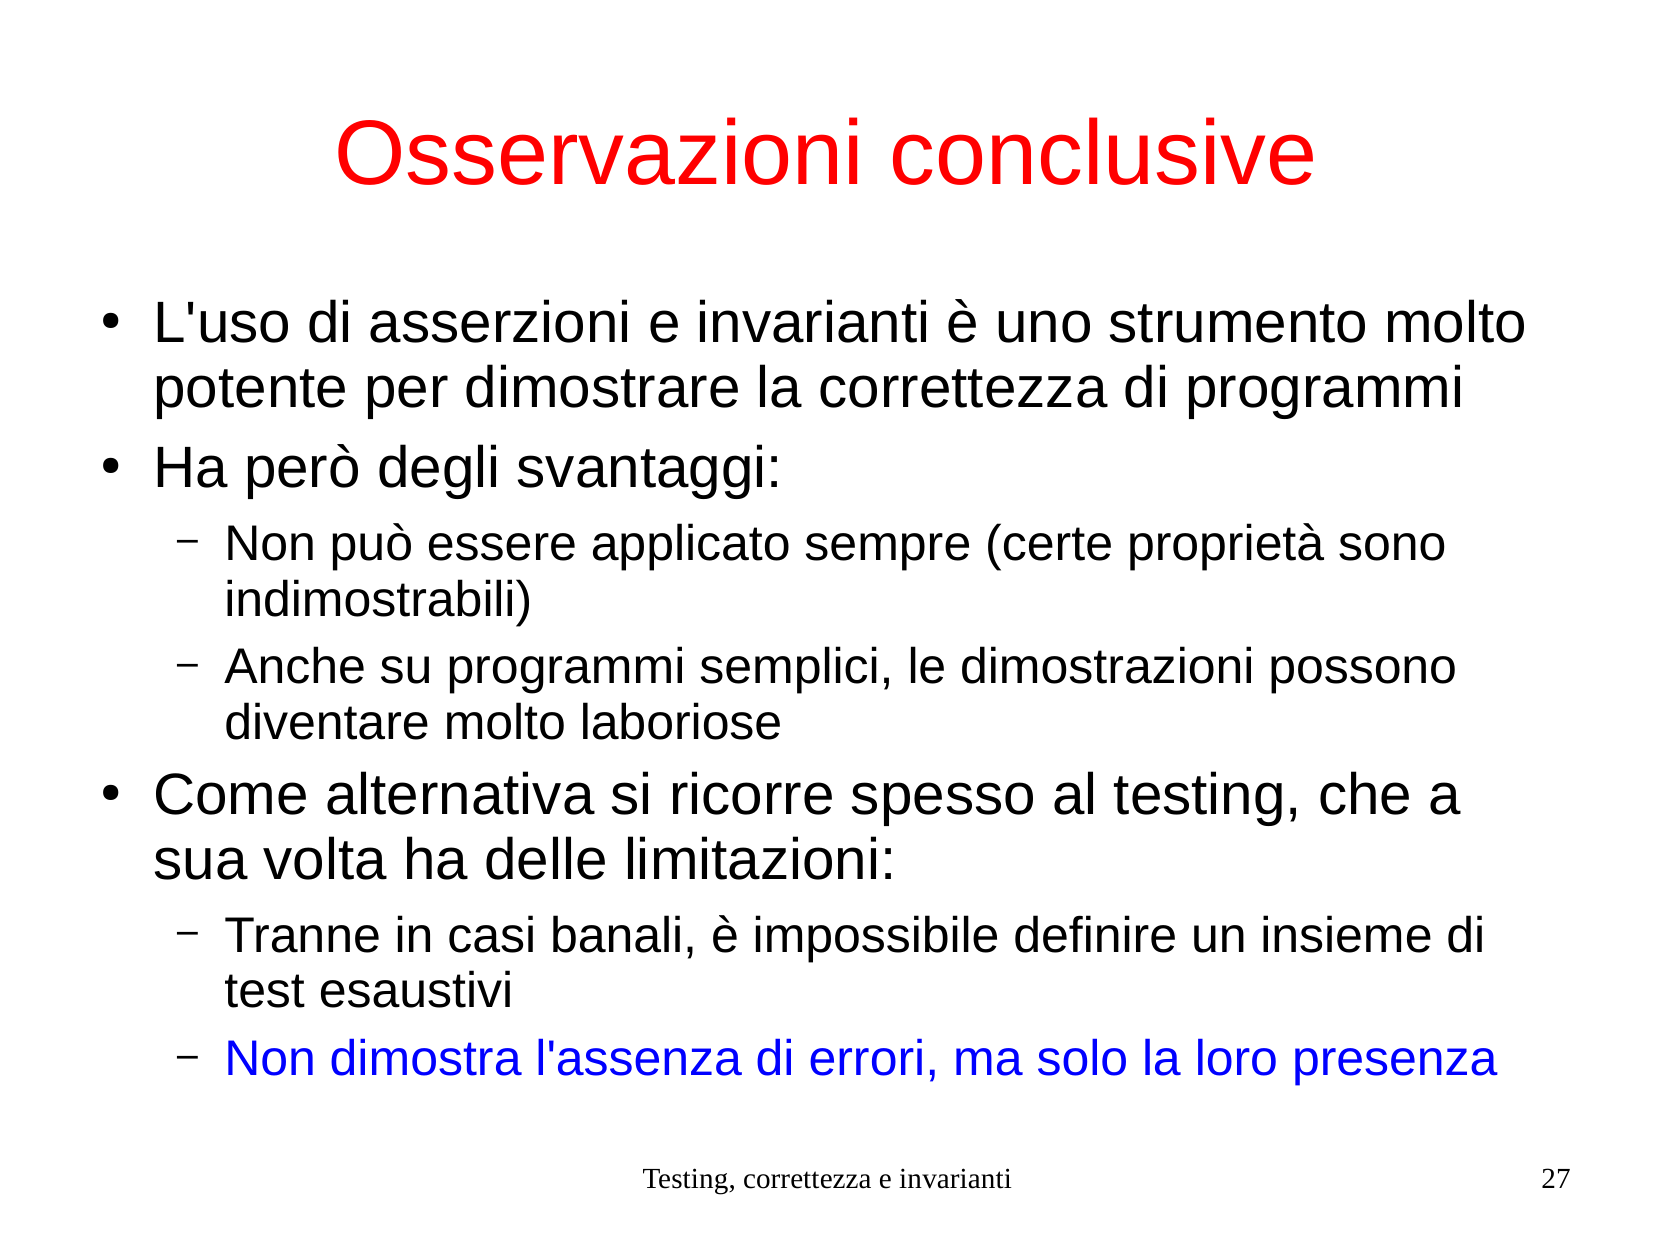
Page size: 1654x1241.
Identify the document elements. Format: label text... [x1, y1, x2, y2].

title Osservazioni conclusive [82, 49, 1571, 257]
list L'uso di asserzioni e invarianti è uno strumento molto potente per dimostrare la correttezza di programmi Ha però degli svantaggi: Non può essere applicato sempre (certe proprietà sono indimostrabili) Anche su programmi semplici, le dimostrazioni possono diventare molto laboriose Come alternativa si ricorre spesso al testing, che a sua volta ha delle limitazioni: Tranne in casi banali, è impossibile definire un insieme di test esaustivi Non dimostra l'assenza di errori, ma solo la loro presenza [82, 290, 1571, 1126]
